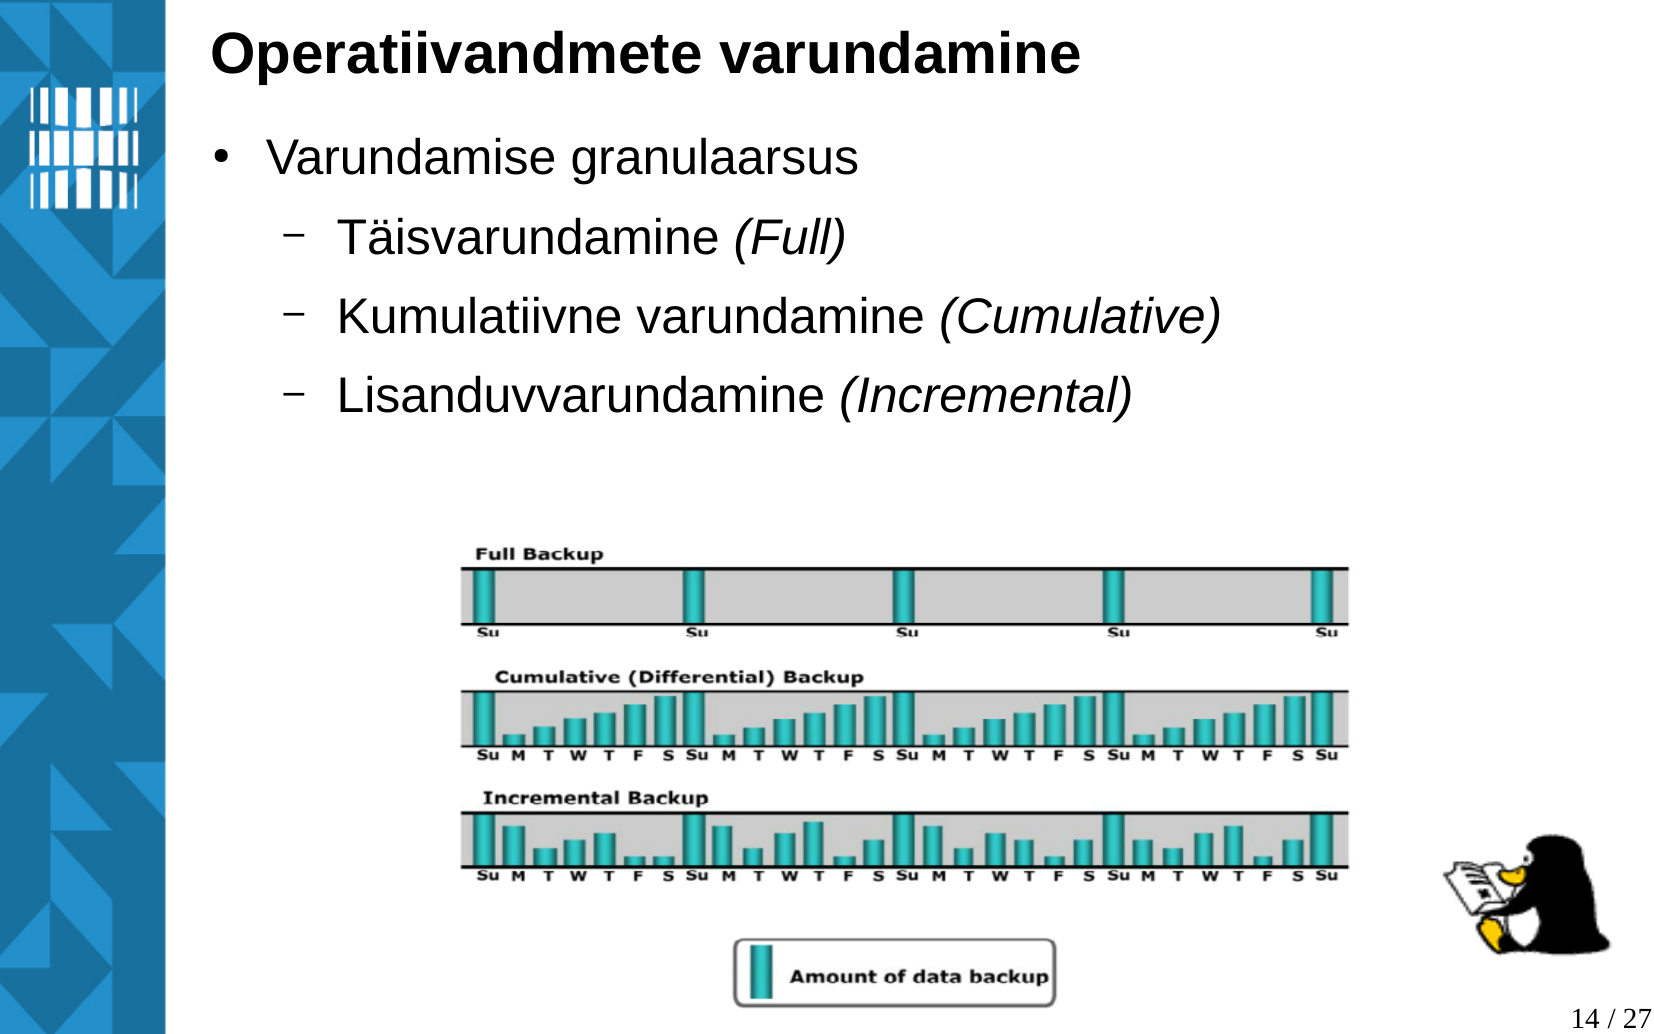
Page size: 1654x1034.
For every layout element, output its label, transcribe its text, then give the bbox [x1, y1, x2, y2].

list Varundamise granulaarsus Täisvarundamine (Full) Kumulatiivne varundamine (Cumulative) Lisanduvvarundamine (Incremental) [194, 129, 1312, 461]
picture [449, 533, 1366, 1016]
picture [1429, 797, 1630, 965]
title Operatiivandmete varundamine [210, 11, 1170, 95]
